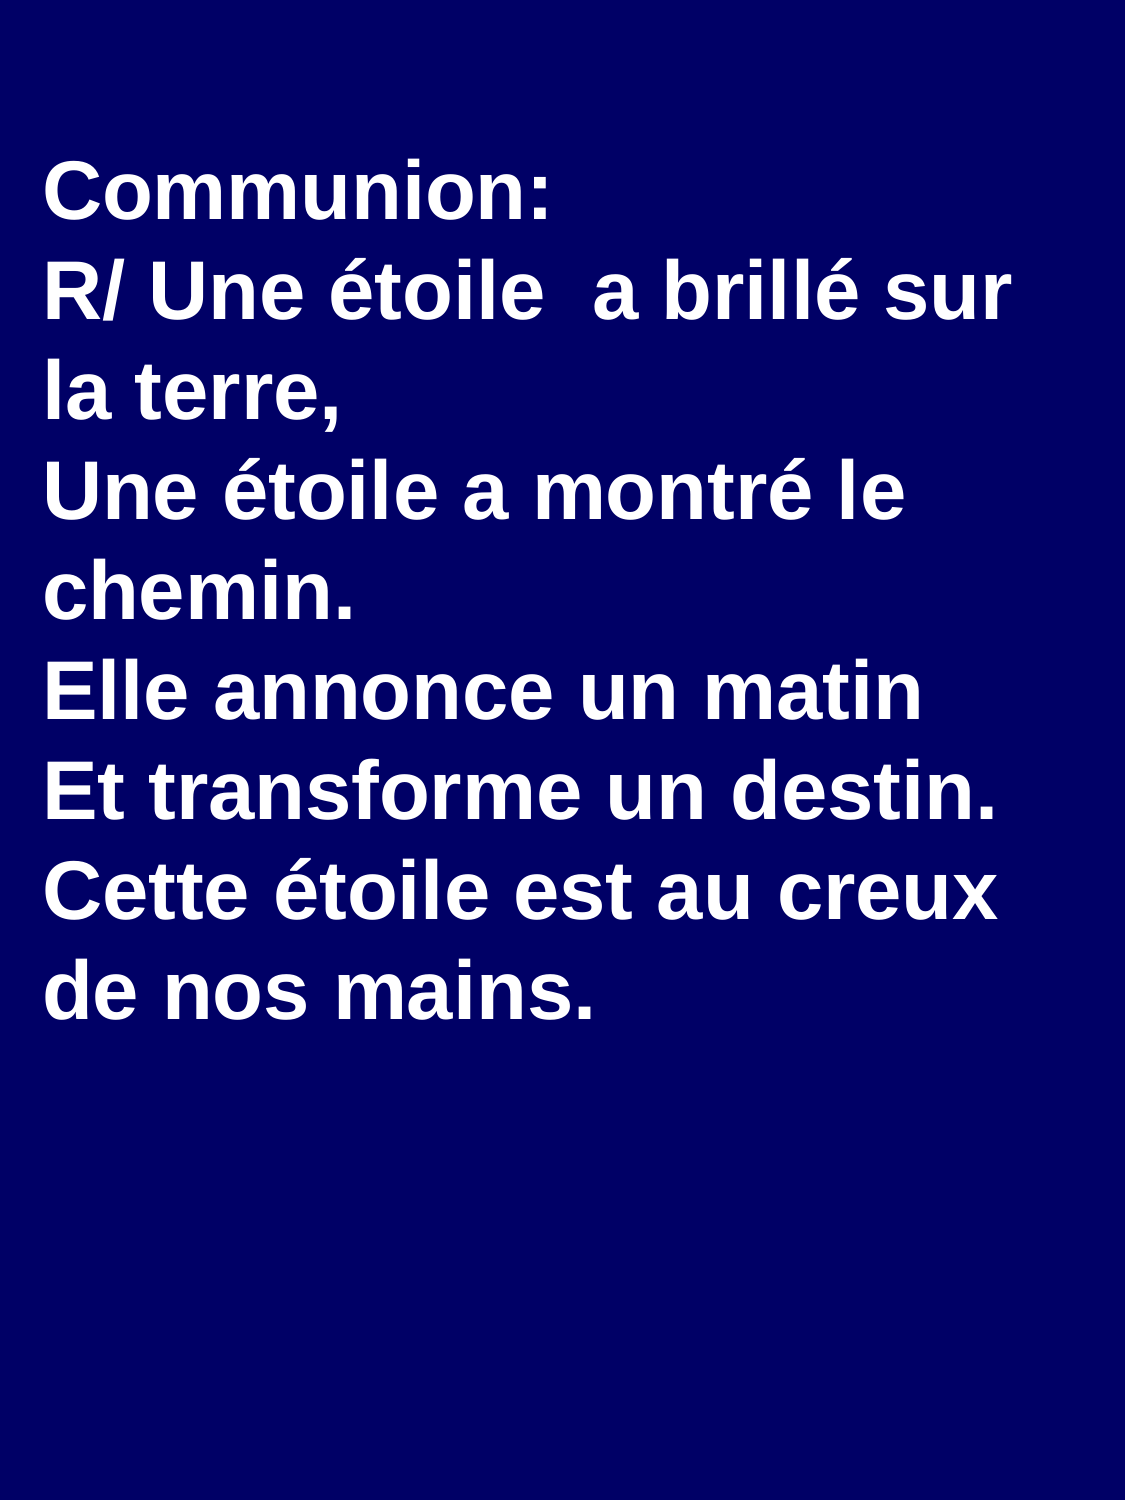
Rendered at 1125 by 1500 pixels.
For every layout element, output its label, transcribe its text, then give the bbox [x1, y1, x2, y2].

text_box Communion: R/ Une étoile a brillé sur la terre, Une étoile a montré le chemin. Elle annonce un matin Et transforme un destin. Cette étoile est au creux de nos mains. [27, 128, 1122, 1145]
